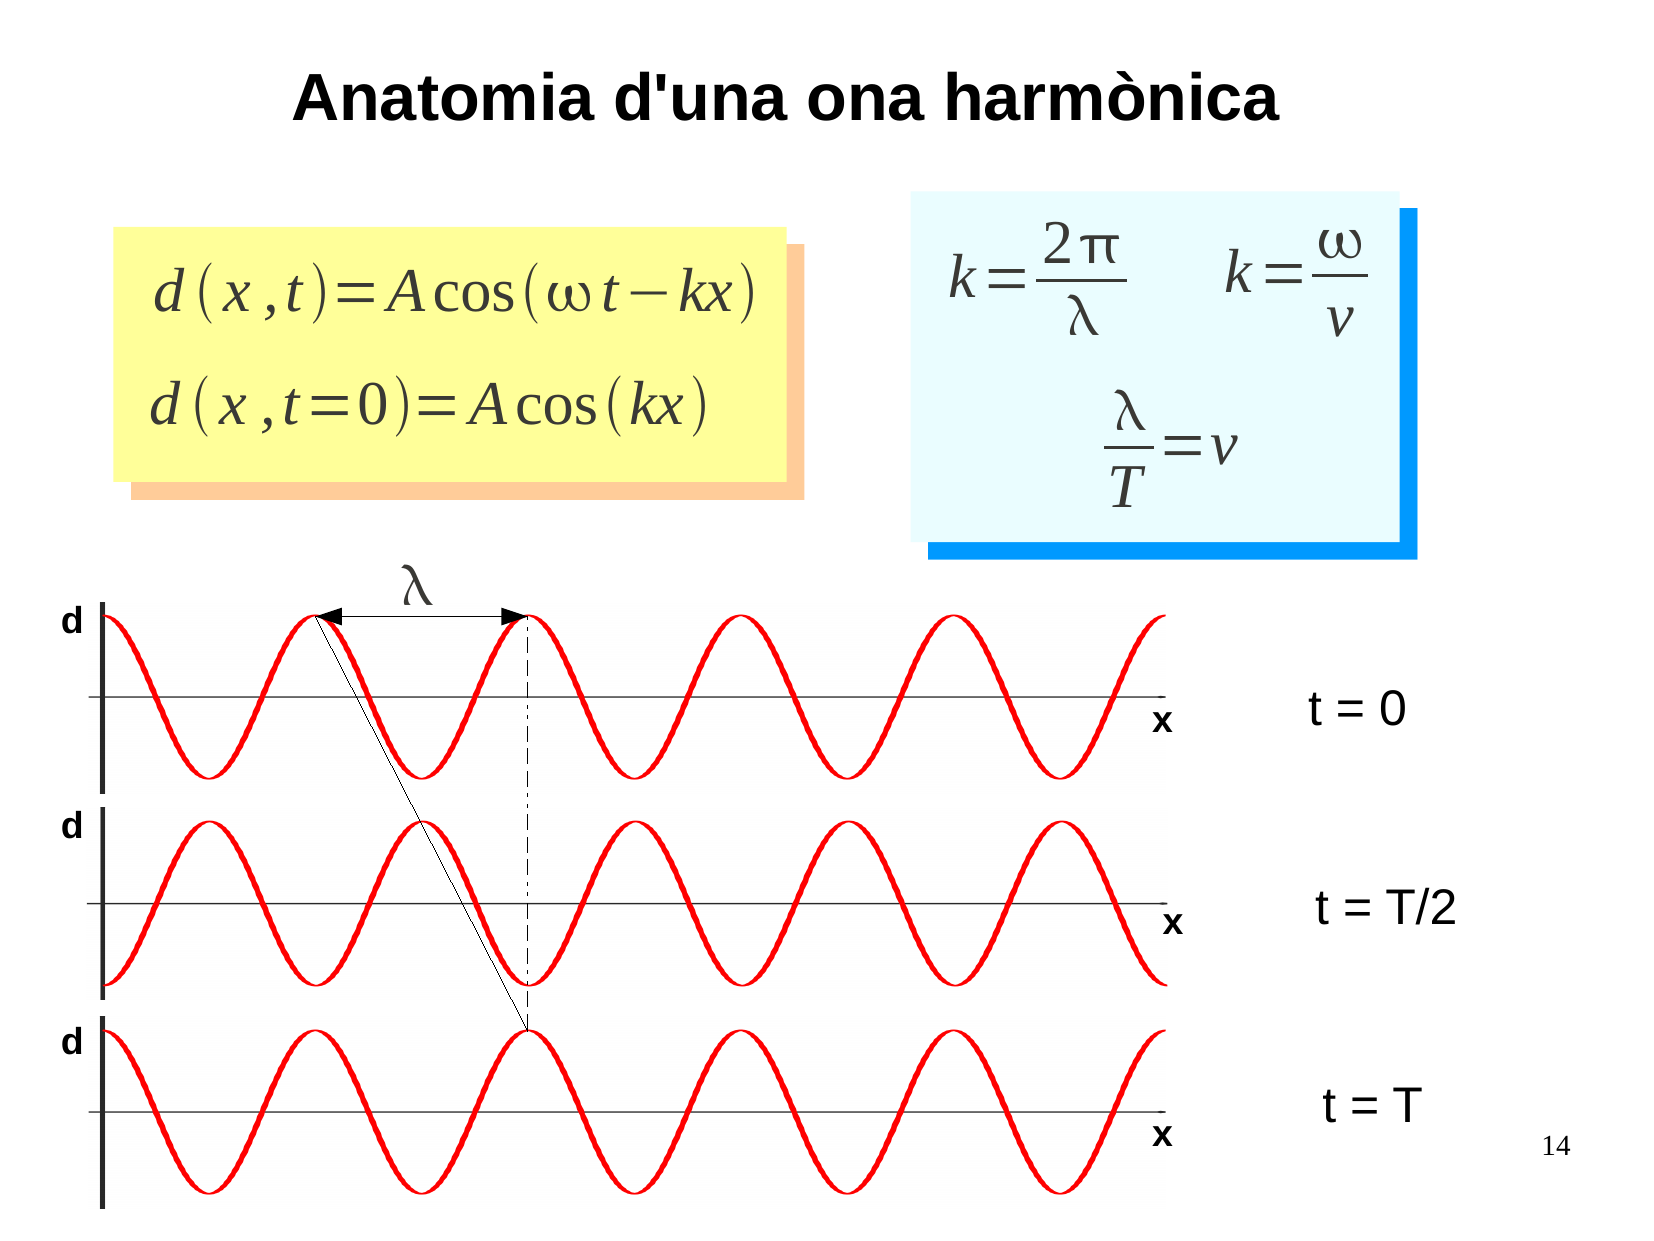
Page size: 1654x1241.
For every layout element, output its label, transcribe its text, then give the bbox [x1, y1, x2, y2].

text_box d [46, 1013, 103, 1071]
chart [1215, 201, 1378, 350]
chart [393, 549, 441, 619]
chart [145, 255, 765, 327]
chart [141, 368, 717, 440]
text_box t = T/2 [1300, 871, 1513, 943]
text_box d [46, 797, 117, 855]
text_box x [1137, 1105, 1191, 1166]
chart [1094, 380, 1245, 521]
chart [776, 613, 789, 683]
text_box Anatomia d'una ona harmònica [276, 52, 1354, 142]
text_box x [1137, 690, 1191, 752]
text_box [910, 191, 1400, 543]
text_box d [46, 591, 103, 649]
picture [86, 807, 1168, 1000]
chart [938, 206, 1138, 348]
picture [88, 602, 1166, 794]
text_box x [1148, 893, 1219, 957]
picture [88, 1016, 1166, 1209]
text_box t = T [1307, 1070, 1510, 1141]
text_box t = 0 [1293, 673, 1464, 744]
text_box [113, 226, 787, 482]
